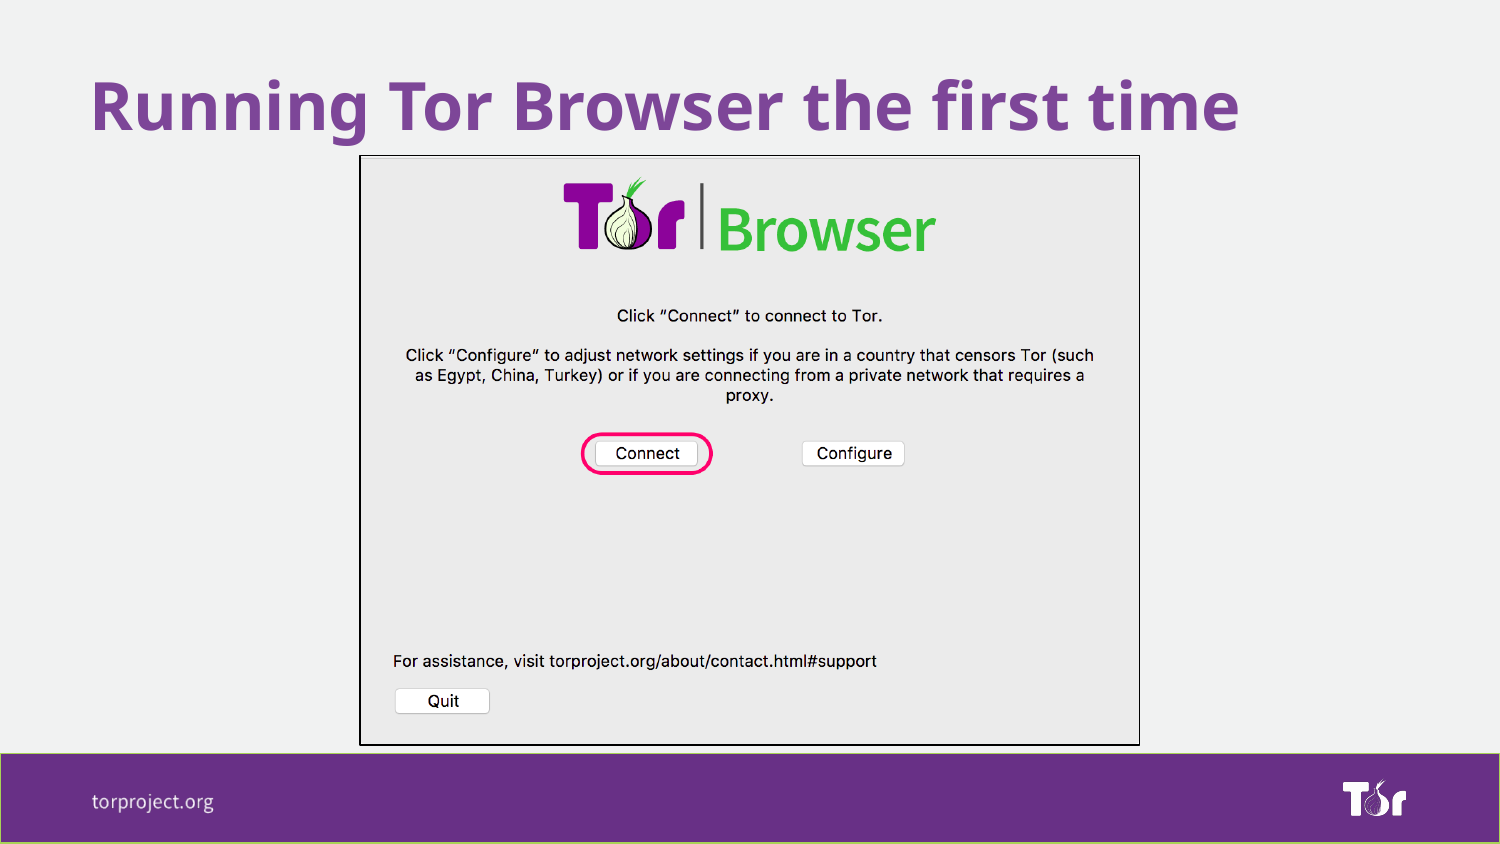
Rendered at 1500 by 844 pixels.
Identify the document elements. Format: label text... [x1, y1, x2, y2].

picture [360, 156, 1139, 745]
picture [75, 780, 604, 821]
picture [1343, 778, 1406, 816]
text_box Running Tor Browser the first time [75, 33, 1425, 174]
